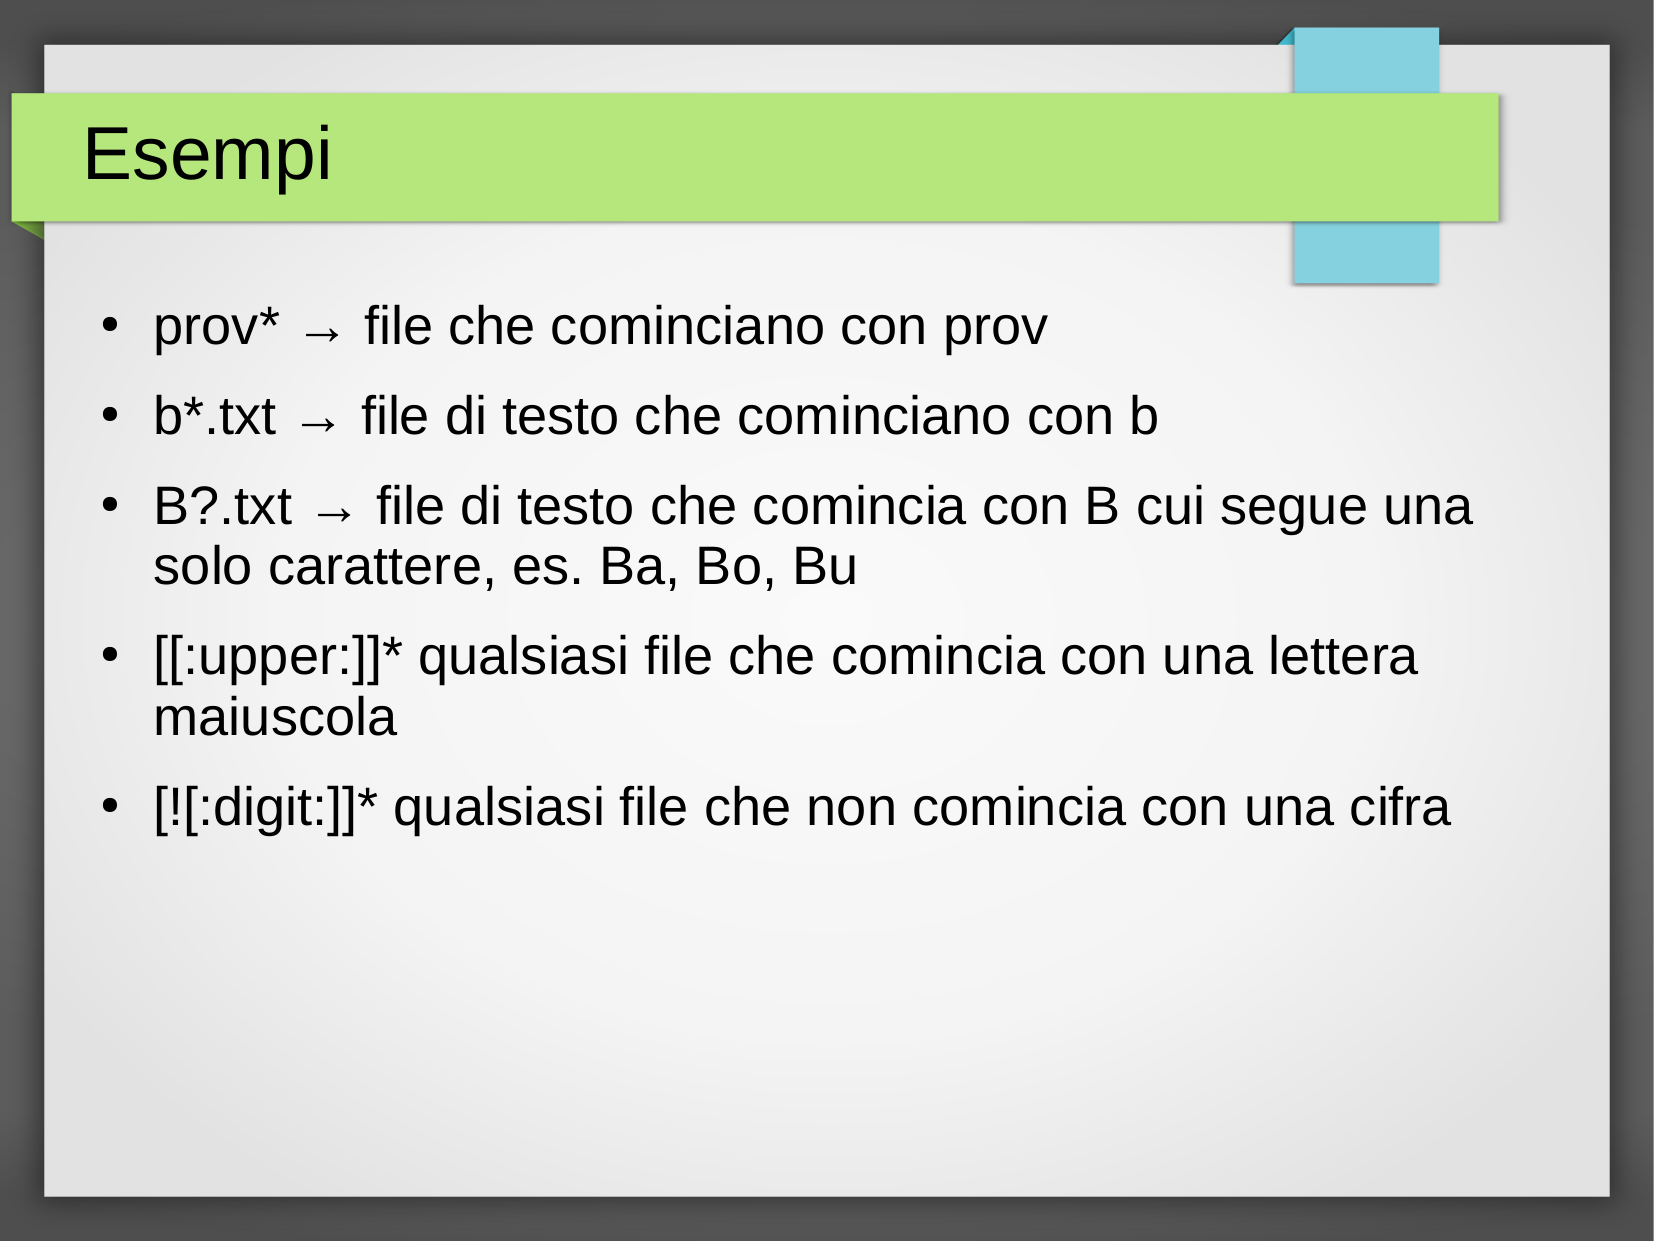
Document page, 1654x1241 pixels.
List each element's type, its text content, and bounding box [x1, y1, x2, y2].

picture [0, 0, 1654, 1241]
title Esempi [82, 94, 1264, 213]
list prov* → file che cominciano con prov b*.txt → file di testo che cominciano con b B?.txt → file di testo che comincia con B cui segue una solo carattere, es. Ba, Bo, Bu [[:upper:]]* qualsiasi file che comincia con una lettera maiuscola [![:digit:]]* qualsiasi file che non comincia con una cifra [82, 295, 1571, 1015]
